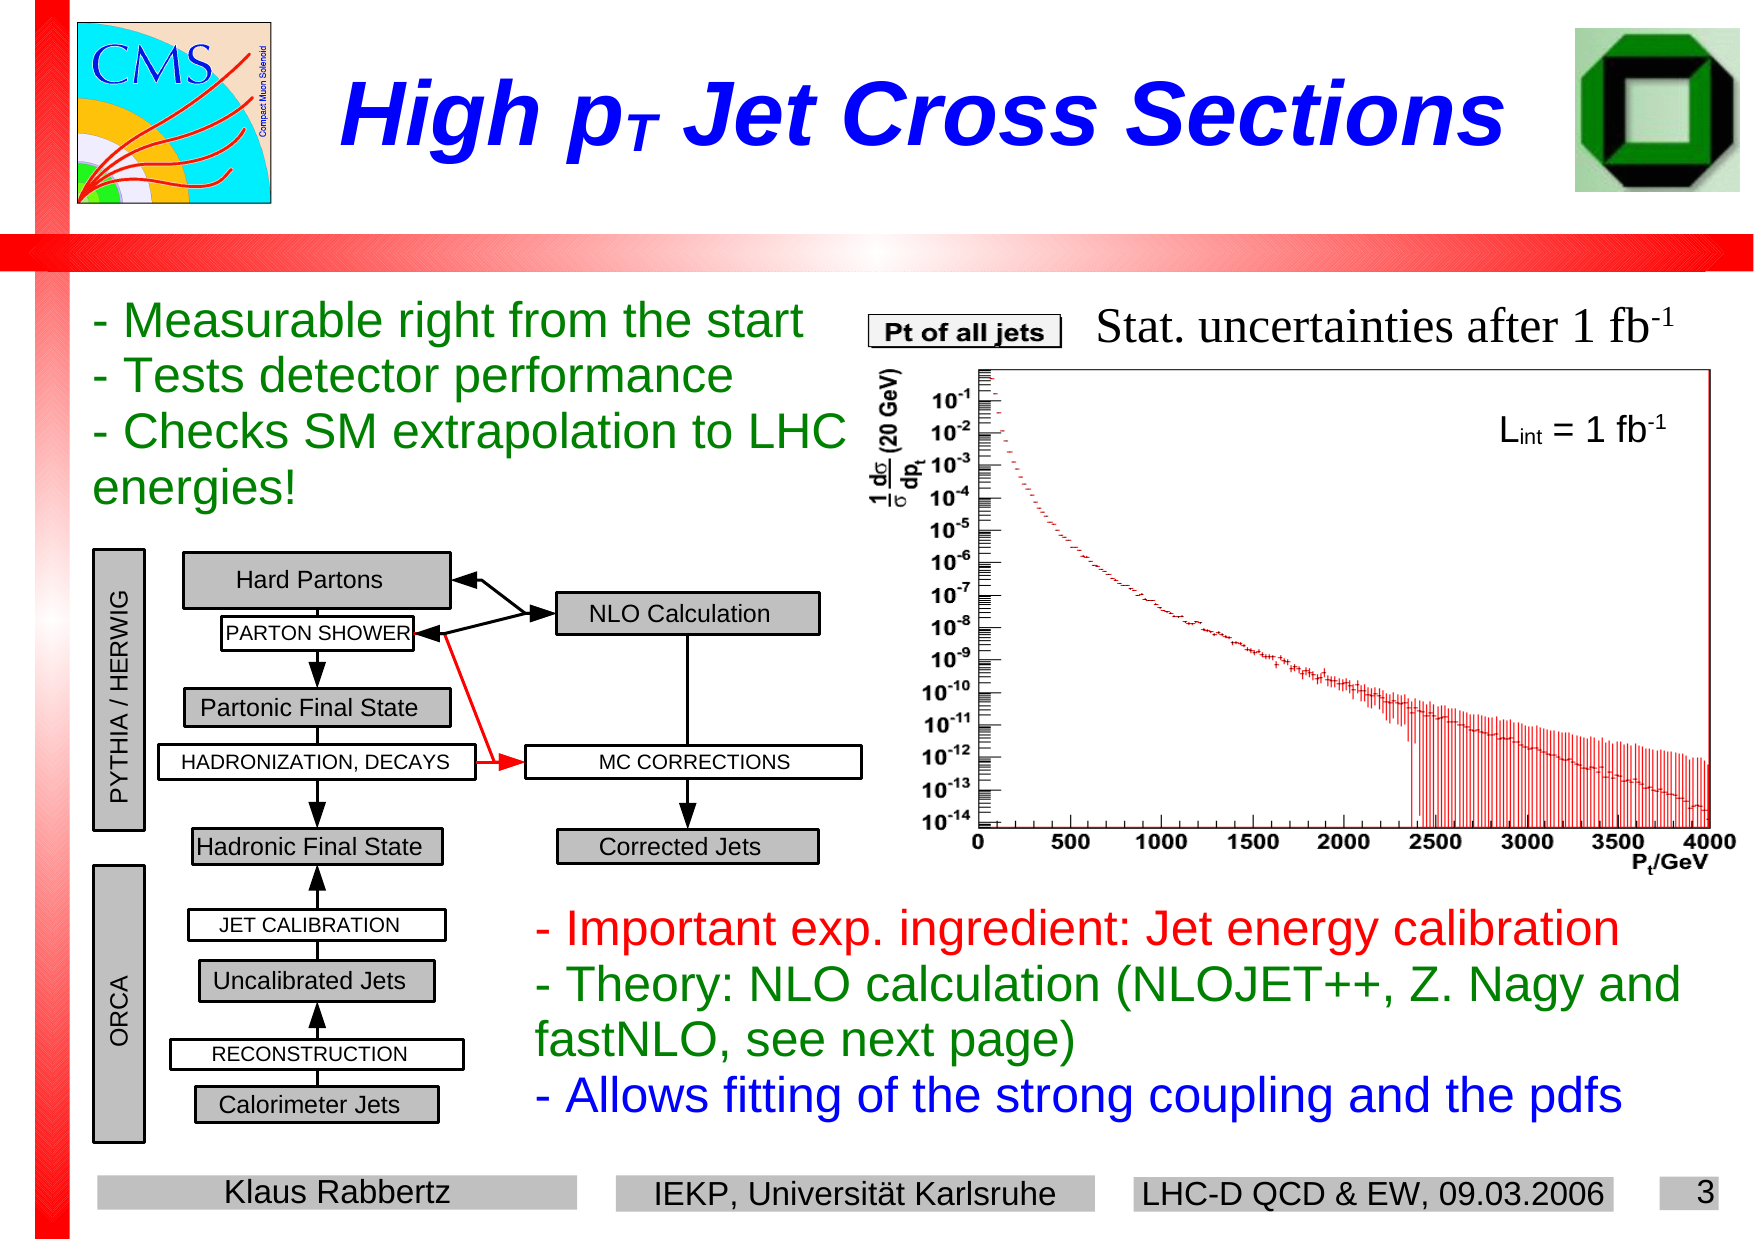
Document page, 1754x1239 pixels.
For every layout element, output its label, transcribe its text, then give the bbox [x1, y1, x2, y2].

text_box NLO Calculation [556, 592, 820, 635]
text_box - Measurable right from the start - Tests detector performance - Checks SM extrapolation to LHC energies! [92, 291, 849, 516]
text_box RECONSTRUCTION [170, 1039, 464, 1070]
picture [76, 21, 272, 204]
text_box PARTON SHOWER [221, 616, 414, 651]
text_box HADRONIZATION, DECAYS [158, 744, 476, 780]
text_box ORCA [93, 865, 145, 1143]
text_box Corrected Jets [557, 829, 819, 864]
text_box Hard Partons [183, 552, 451, 609]
text_box JET CALIBRATION [188, 909, 446, 941]
text_box Uncalibrated Jets [199, 960, 435, 1002]
text_box MC CORRECTIONS [525, 745, 862, 779]
title High pT Jet Cross Sections [282, 10, 1566, 217]
text_box Stat. uncertainties after 1 fb-1 [1095, 298, 1677, 361]
picture [1575, 28, 1740, 192]
text_box PYTHIA / HERWIG [93, 549, 145, 831]
text_box Hadronic Final State [192, 828, 443, 865]
text_box Partonic Final State [184, 688, 451, 727]
picture [860, 312, 1754, 886]
text_box - Important exp. ingredient: Jet energy calibration - Theory: NLO calculation (NLOJET++, Z. Nagy and fastNLO, see next page) - Allows fitting of the strong coupling and the pdfs [534, 900, 1684, 1124]
text_box Calorimeter Jets [195, 1086, 439, 1123]
text_box Lint = 1 fb-1 [1498, 408, 1716, 469]
